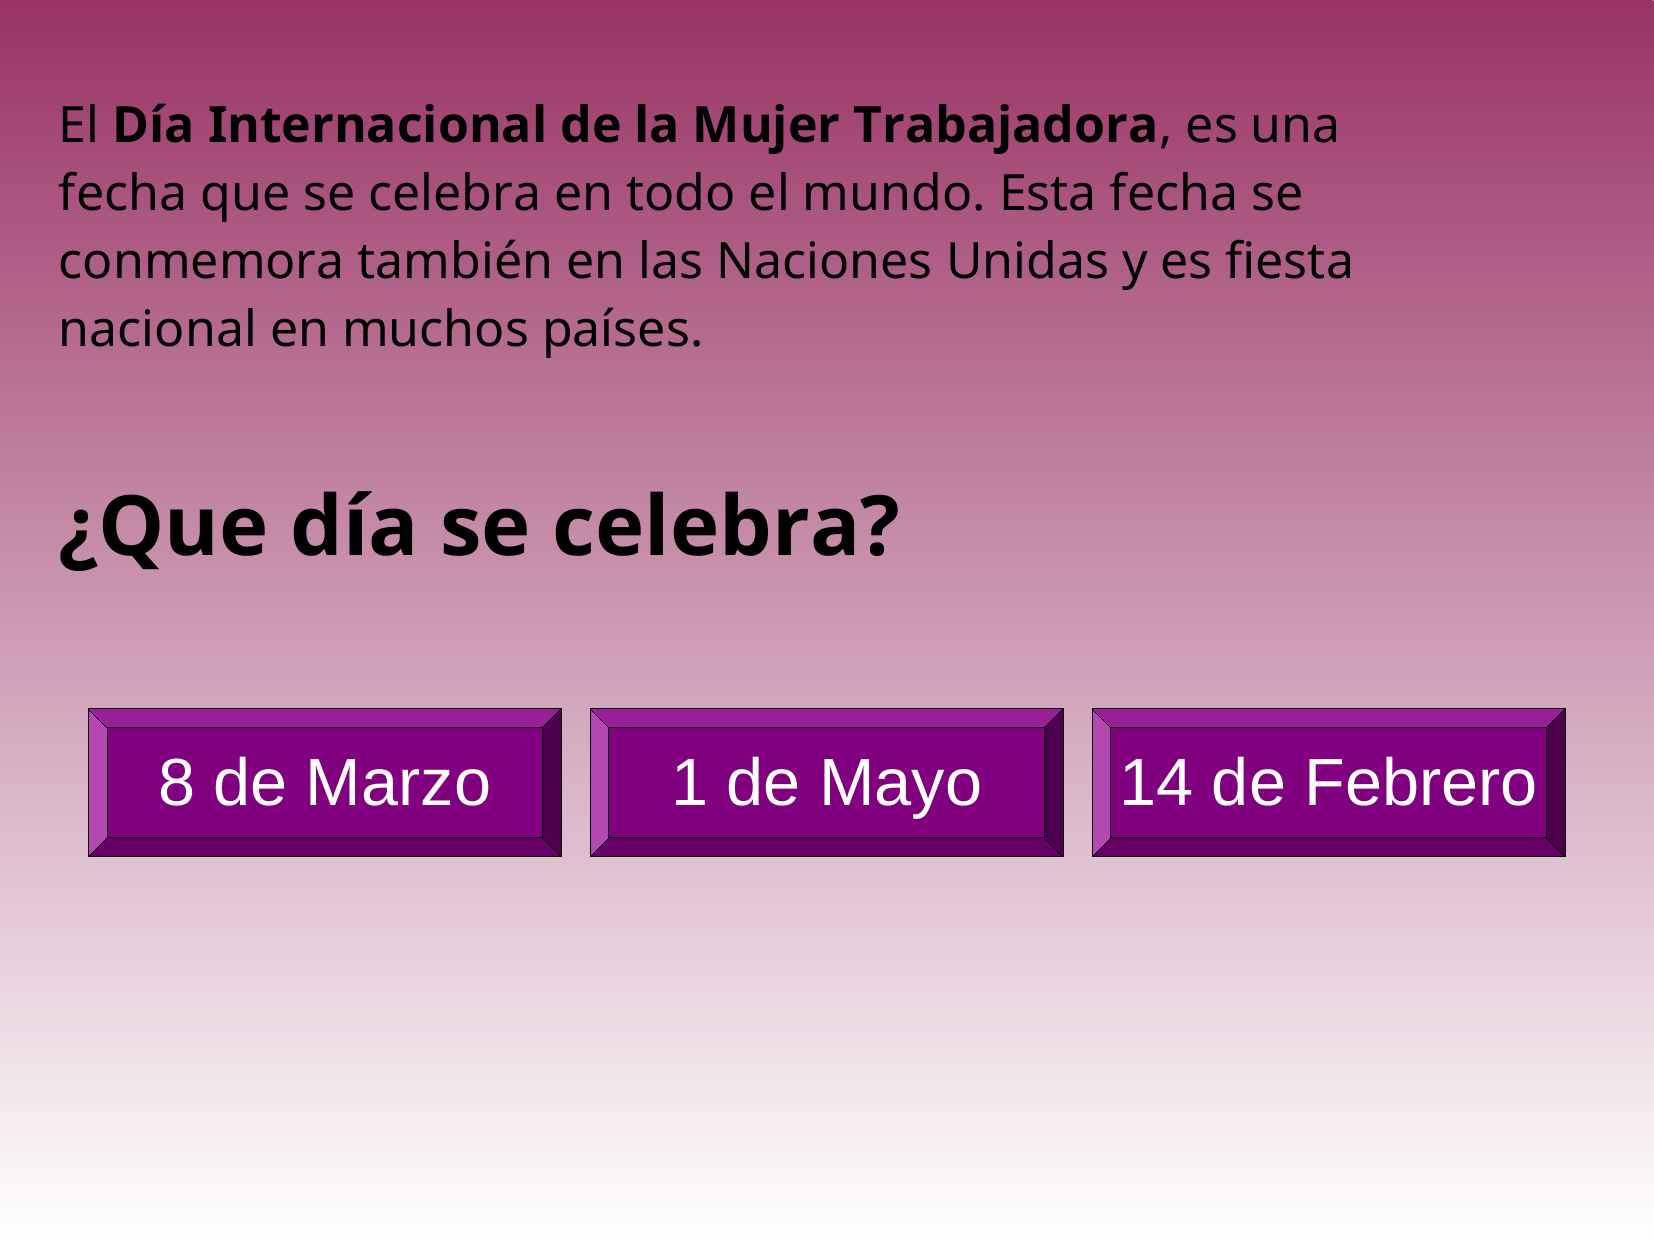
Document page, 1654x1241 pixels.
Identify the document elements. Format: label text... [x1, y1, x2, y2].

text_box 14 de Febrero [1111, 728, 1546, 837]
text_box El Día Internacional de la Mujer Trabajadora, es una fecha que se celebra en todo el mundo. Esta fecha se conmemora también en las Naciones Unidas y es fiesta nacional en muchos países. ¿Que día se celebra? [59, 88, 1447, 529]
text_box 1 de Mayo [609, 728, 1044, 837]
text_box 8 de Marzo [108, 728, 542, 837]
